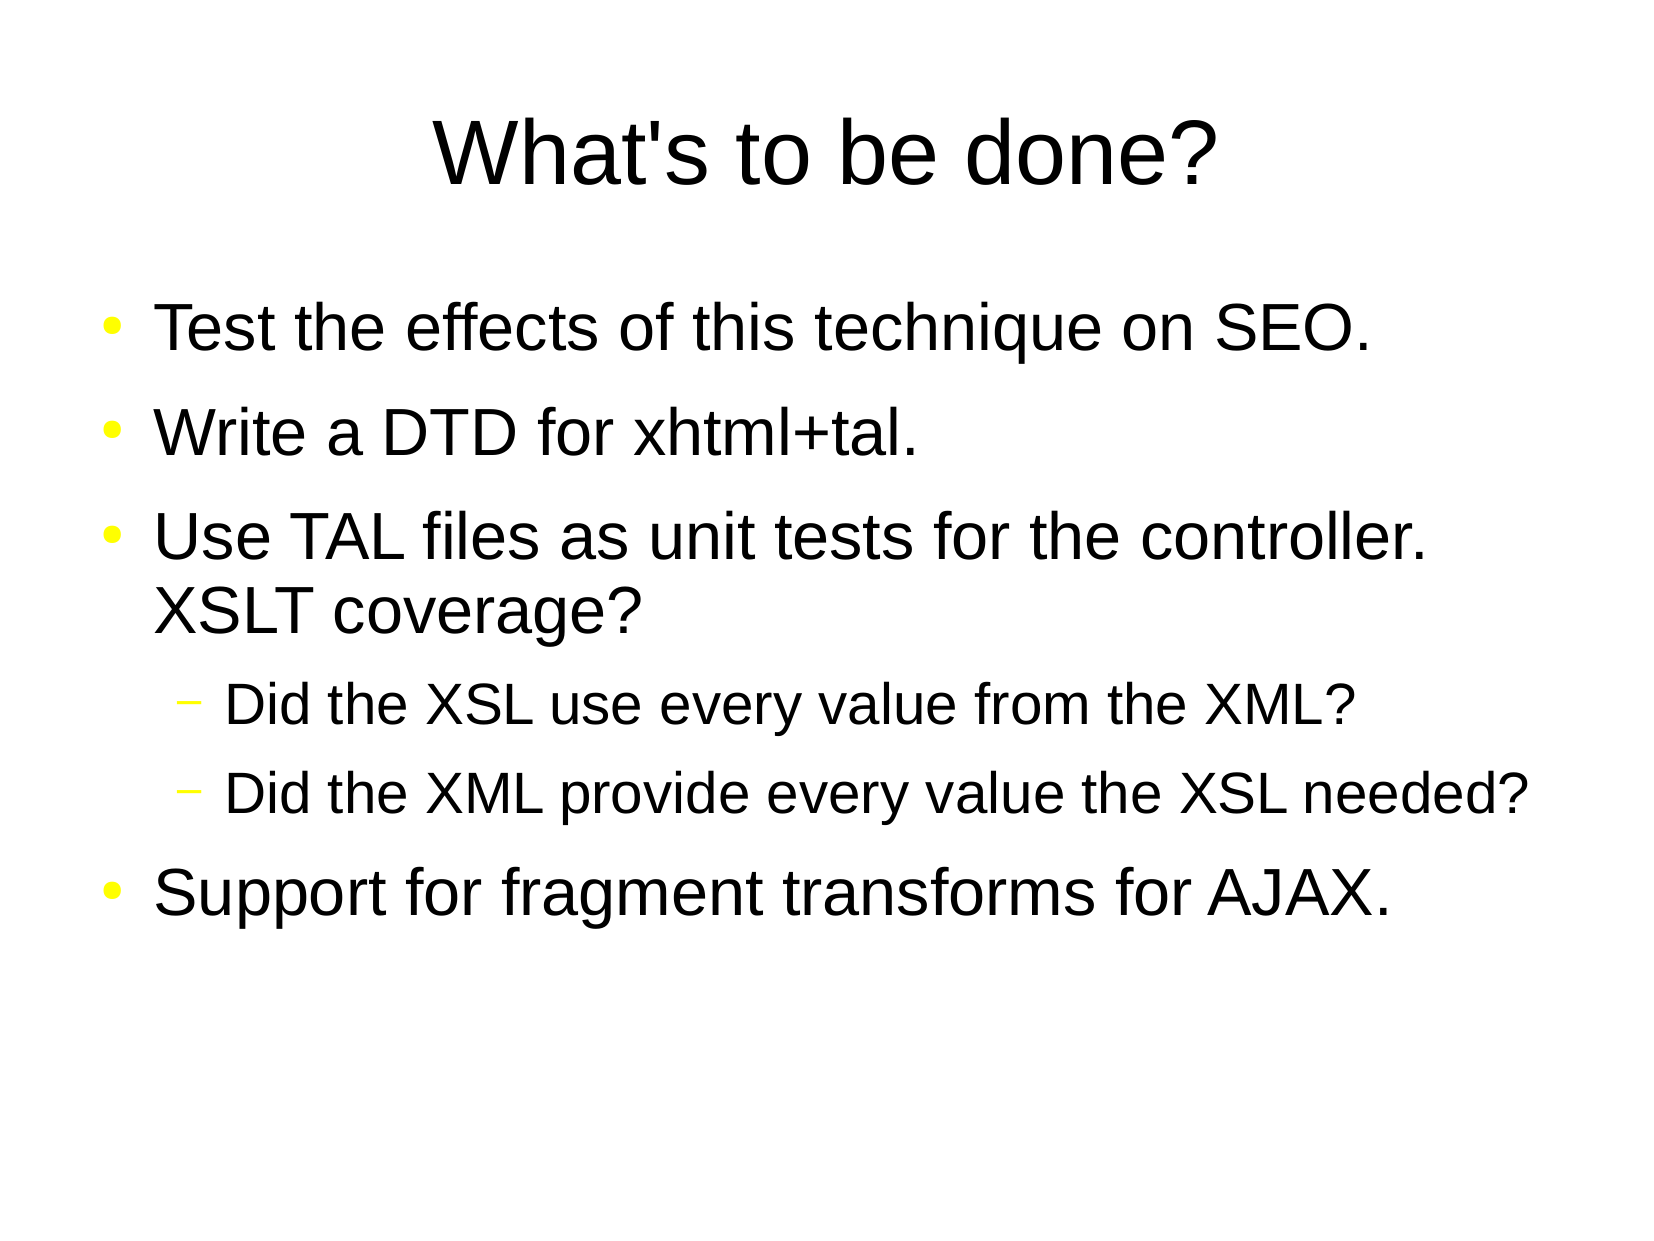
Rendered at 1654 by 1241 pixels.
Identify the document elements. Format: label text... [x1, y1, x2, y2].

list Test the effects of this technique on SEO. Write a DTD for xhtml+tal. Use TAL files as unit tests for the controller. XSLT coverage? Did the XSL use every value from the XML? Did the XML provide every value the XSL needed? Support for fragment transforms for AJAX. [82, 290, 1571, 1109]
title What's to be done? [82, 49, 1571, 257]
